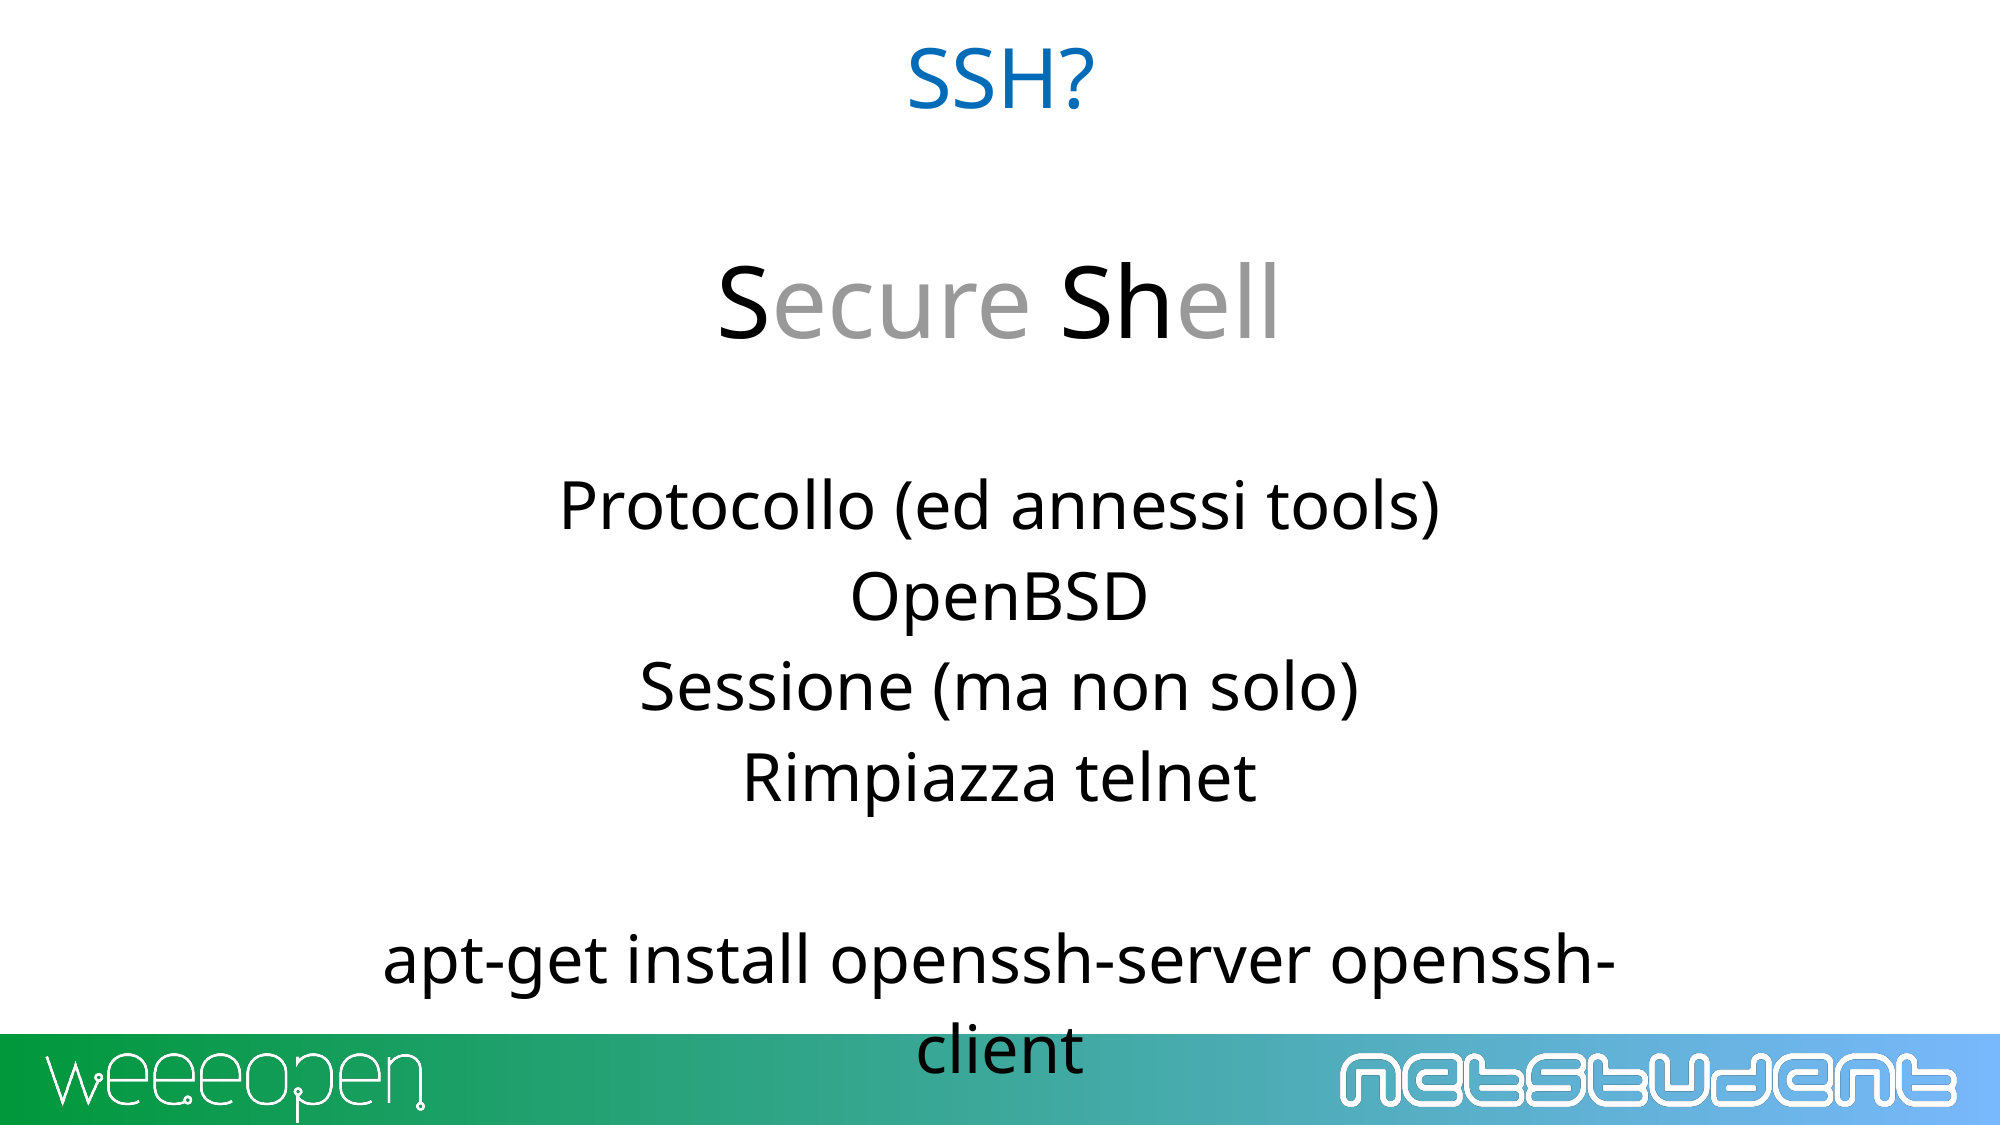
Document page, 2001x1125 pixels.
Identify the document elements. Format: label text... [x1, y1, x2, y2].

picture [45, 1053, 425, 1123]
picture [1340, 1053, 1957, 1107]
text_box Secure Shell Protocollo (ed annessi tools) OpenBSD Sessione (ma non solo) Rimpiazza telnet apt-get install openssh-server openssh-client [306, 223, 1694, 902]
title SSH? [43, 29, 1959, 136]
